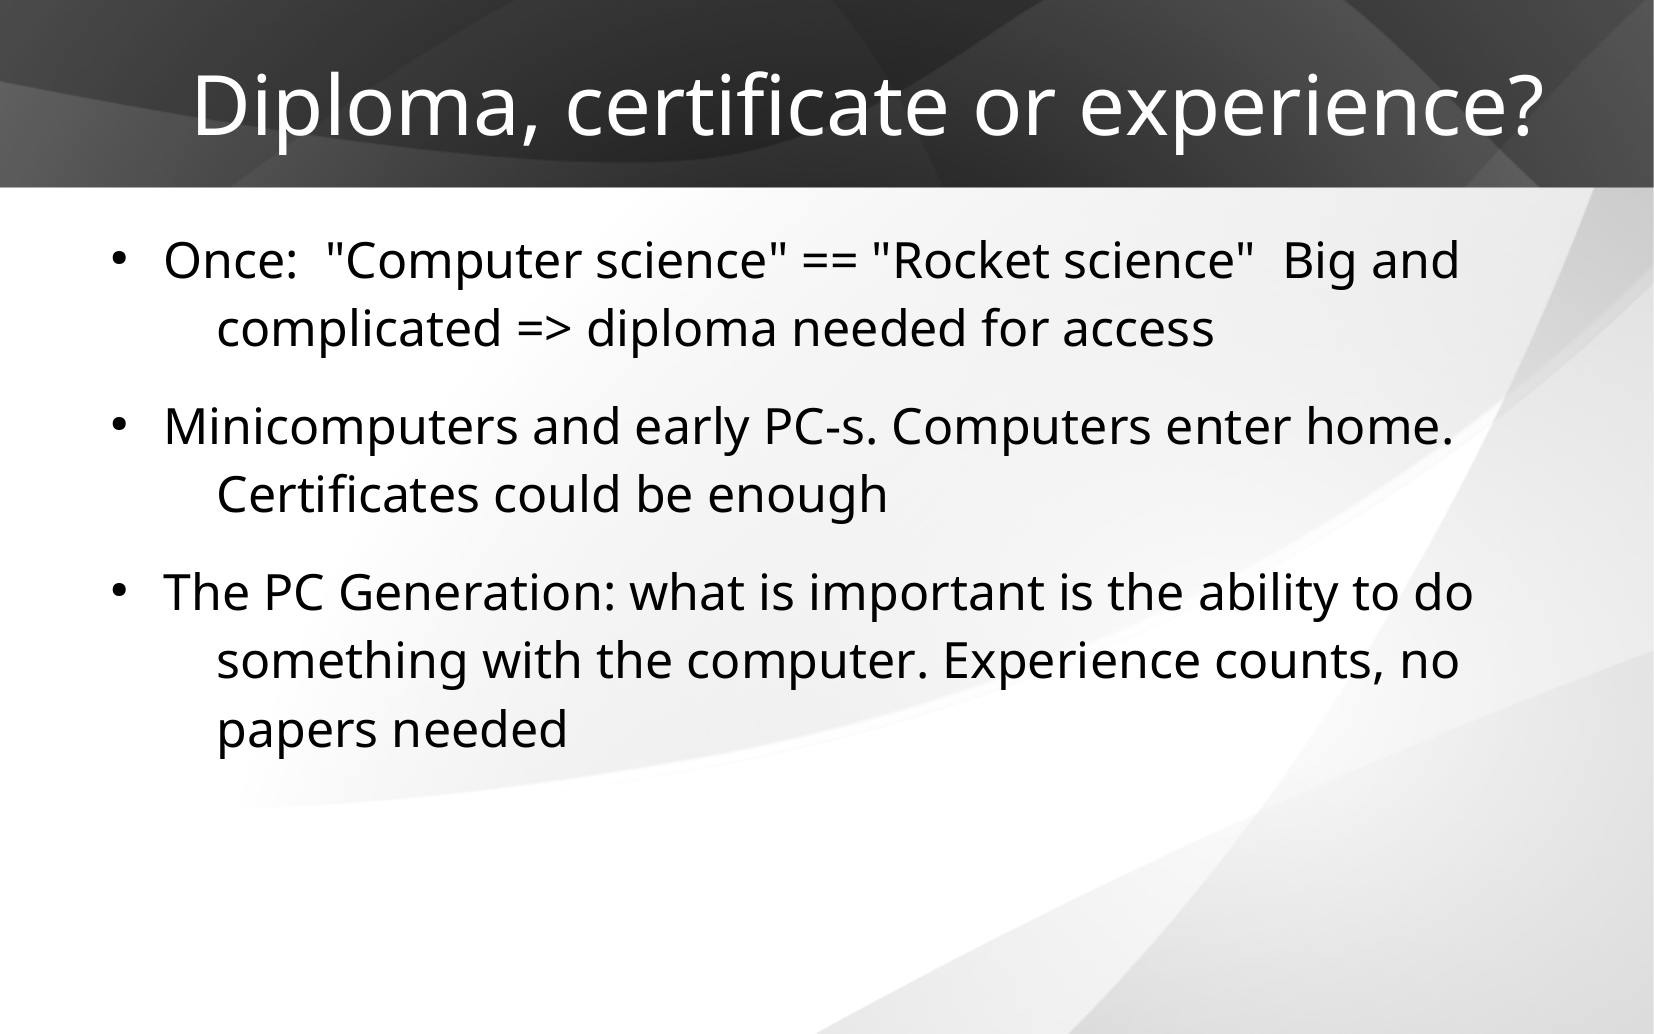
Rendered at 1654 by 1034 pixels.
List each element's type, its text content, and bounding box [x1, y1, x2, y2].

title Diploma, certificate or experience? [124, 0, 1613, 208]
list Once: "Computer science" == "Rocket science" Big and complicated => diploma needed for access Minicomputers and early PC-s. Computers enter home. Certificates could be enough The PC Generation: what is important is the ability to do something with the computer. Experience counts, no papers needed [75, 225, 1613, 1013]
picture [0, 0, 1654, 1034]
